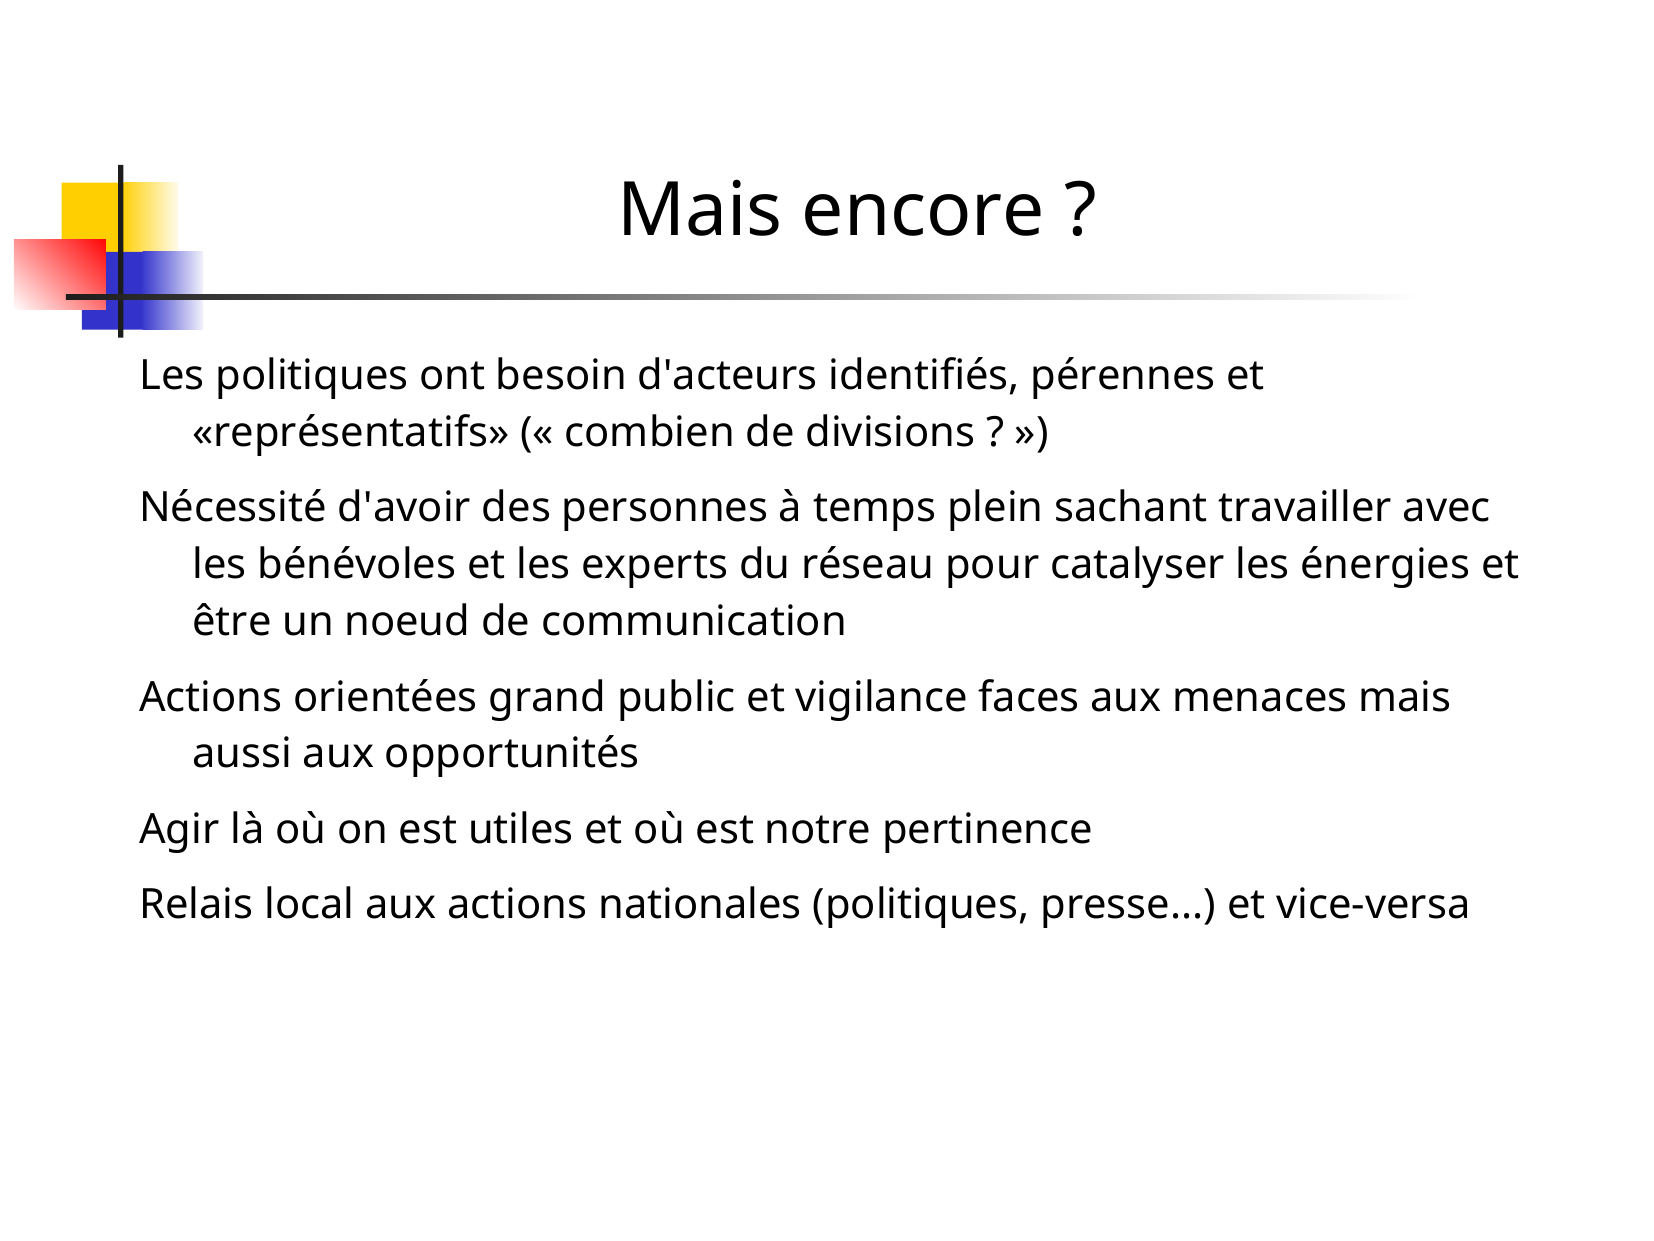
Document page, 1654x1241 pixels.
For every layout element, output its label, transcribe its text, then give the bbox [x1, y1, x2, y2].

list Les politiques ont besoin d'acteurs identifiés, pérennes et «représentatifs» (« combien de divisions ? ») Nécessité d'avoir des personnes à temps plein sachant travailler avec les bénévoles et les experts du réseau pour catalyser les énergies et être un noeud de communication Actions orientées grand public et vigilance faces aux menaces mais aussi aux opportunités Agir là où on est utiles et où est notre pertinence Relais local aux actions nationales (politiques, presse...) et vice-versa [121, 344, 1534, 1112]
title Mais encore ? [121, 102, 1534, 311]
